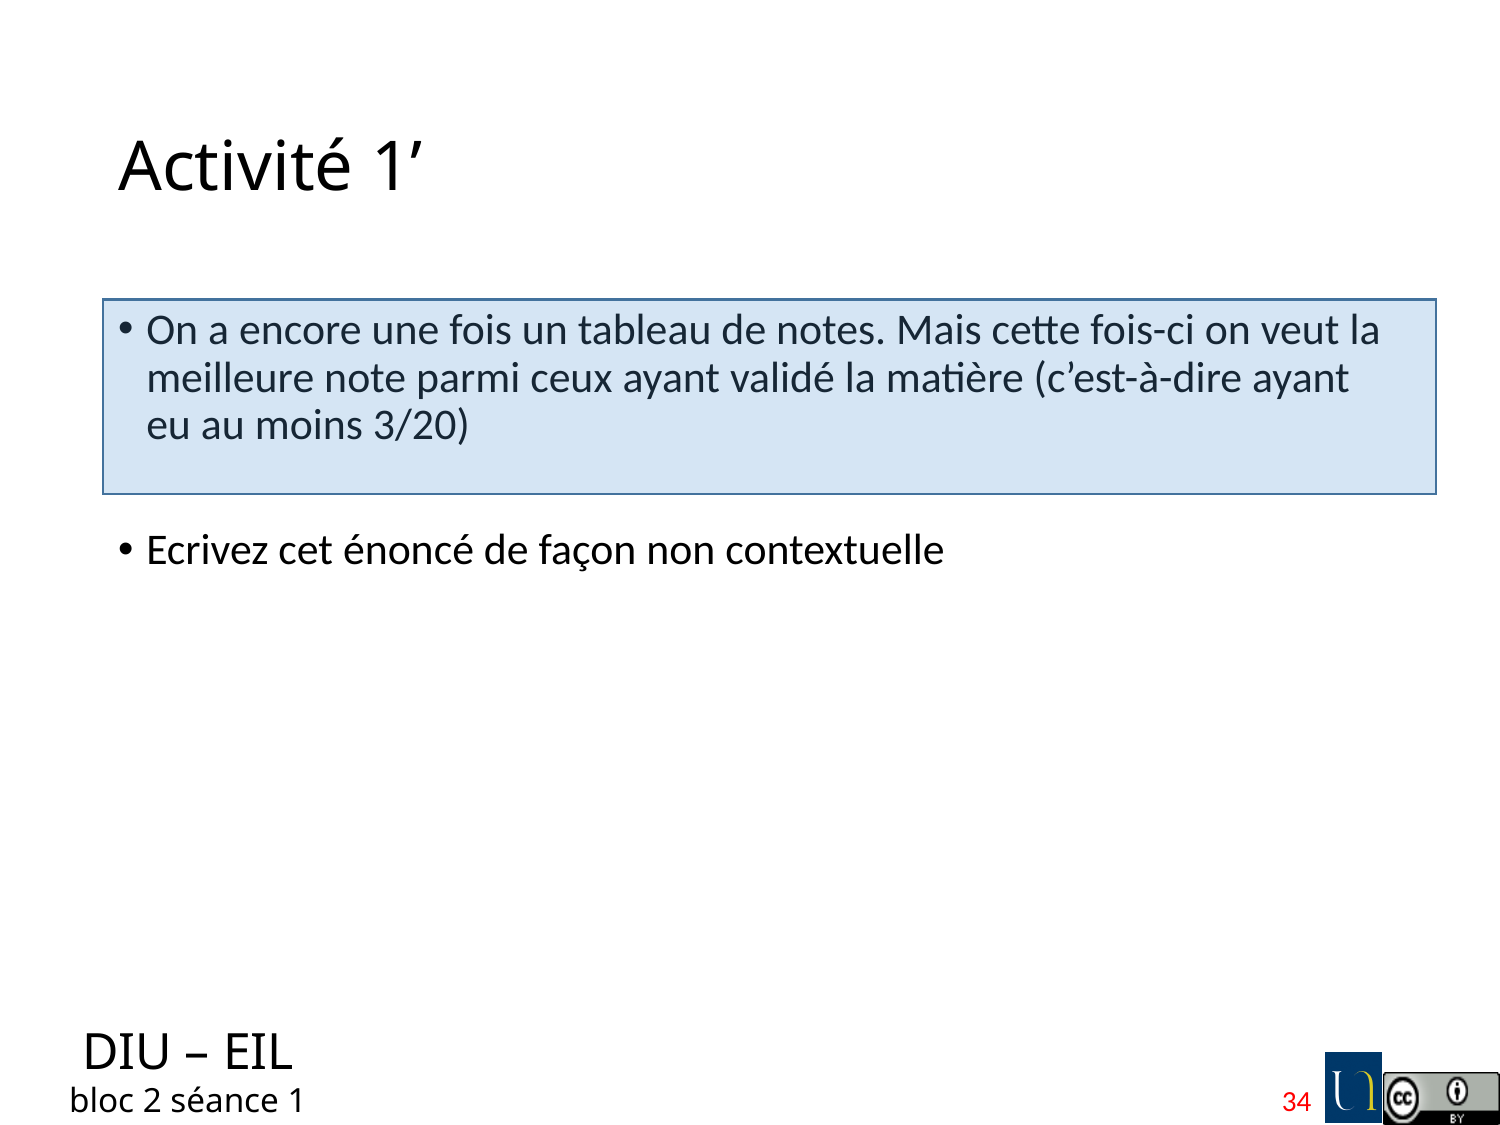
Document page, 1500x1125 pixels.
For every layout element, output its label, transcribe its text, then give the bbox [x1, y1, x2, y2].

picture [1383, 1072, 1500, 1125]
text_box [103, 299, 1436, 494]
title Activité 1’ [103, 59, 1397, 278]
list On a encore une fois un tableau de notes. Mais cette fois-ci on veut la meilleure note parmi ceux ayant validé la matière (c’est-à-dire ayant eu au moins 3/20) Ecrivez cet énoncé de façon non contextuelle [103, 494, 1397, 1014]
picture [1325, 1052, 1382, 1123]
slide_number <numéro> [1240, 1070, 1327, 1125]
